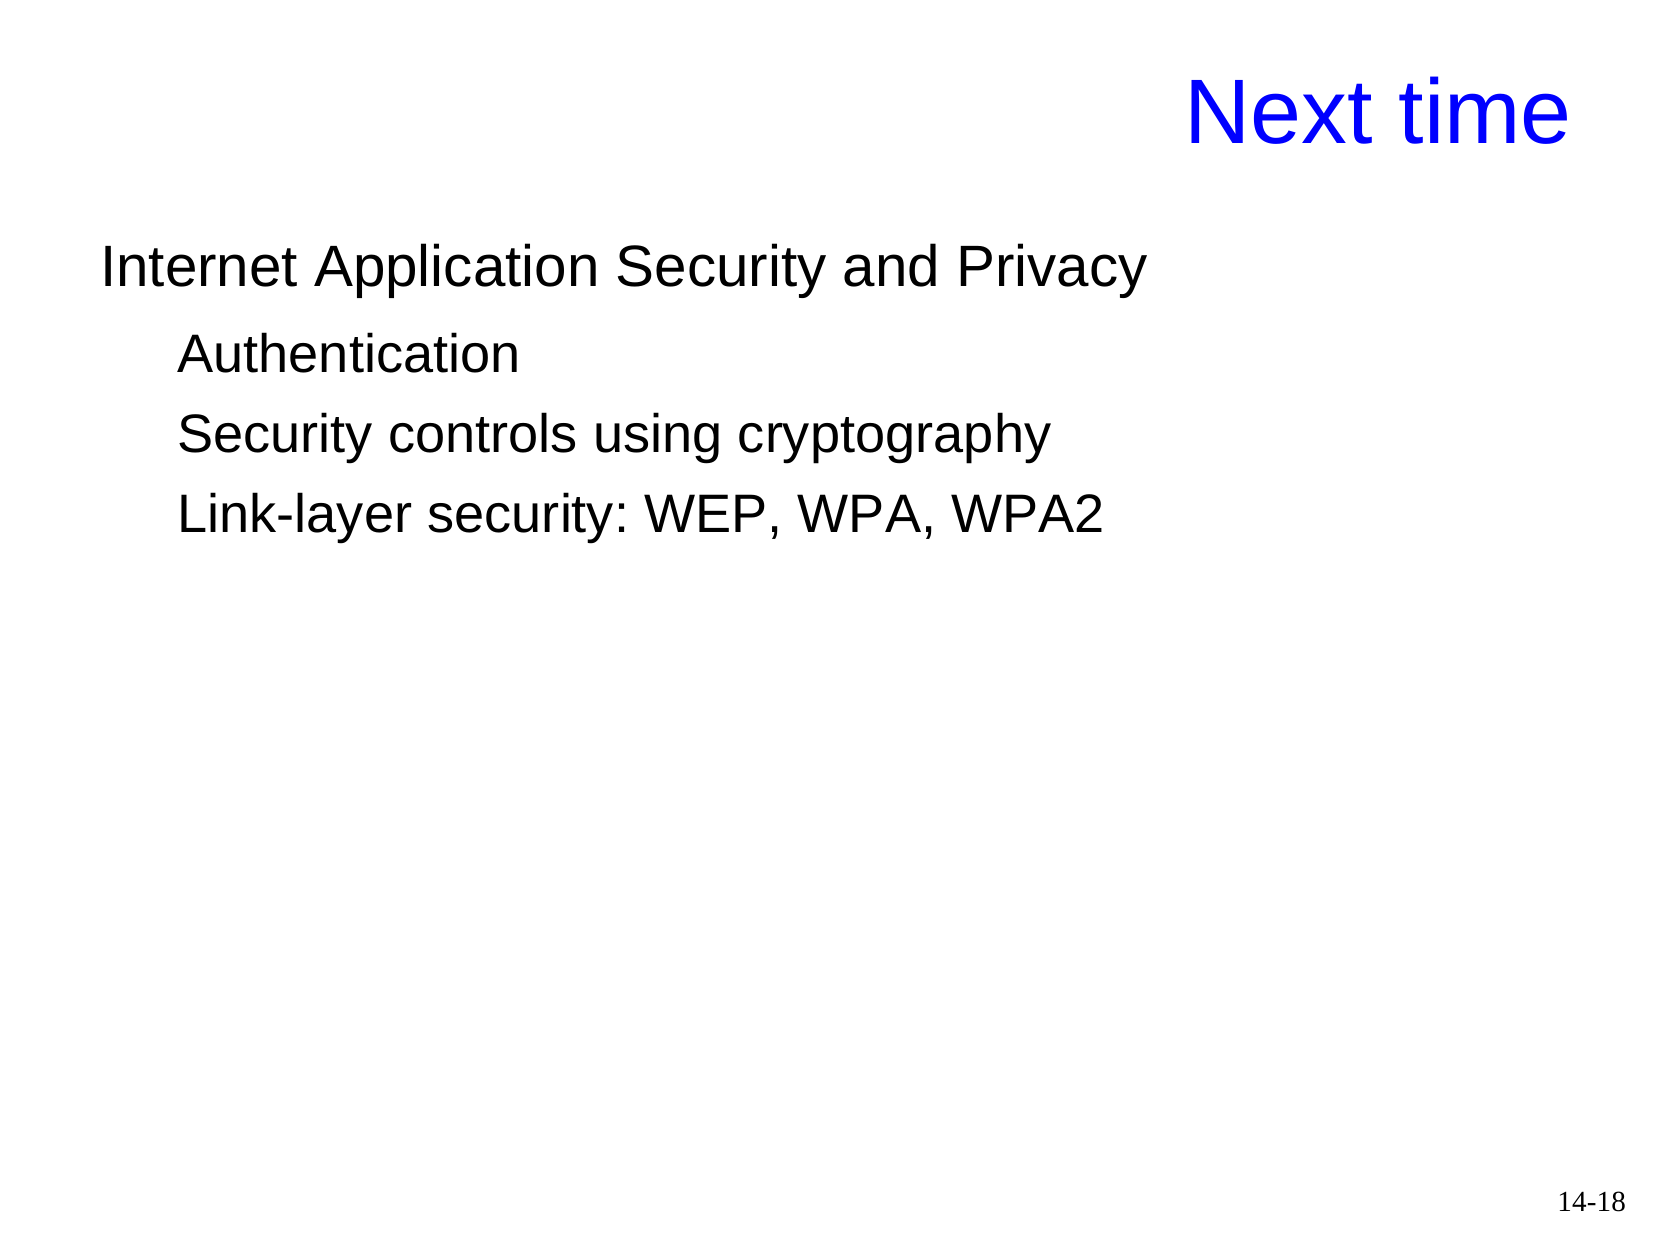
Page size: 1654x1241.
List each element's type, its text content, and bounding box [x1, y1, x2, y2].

title Next time [84, 18, 1573, 211]
list Internet Application Security and Privacy Authentication Security controls using cryptography Link-layer security: WEP, WPA, WPA2 [82, 237, 1571, 1161]
